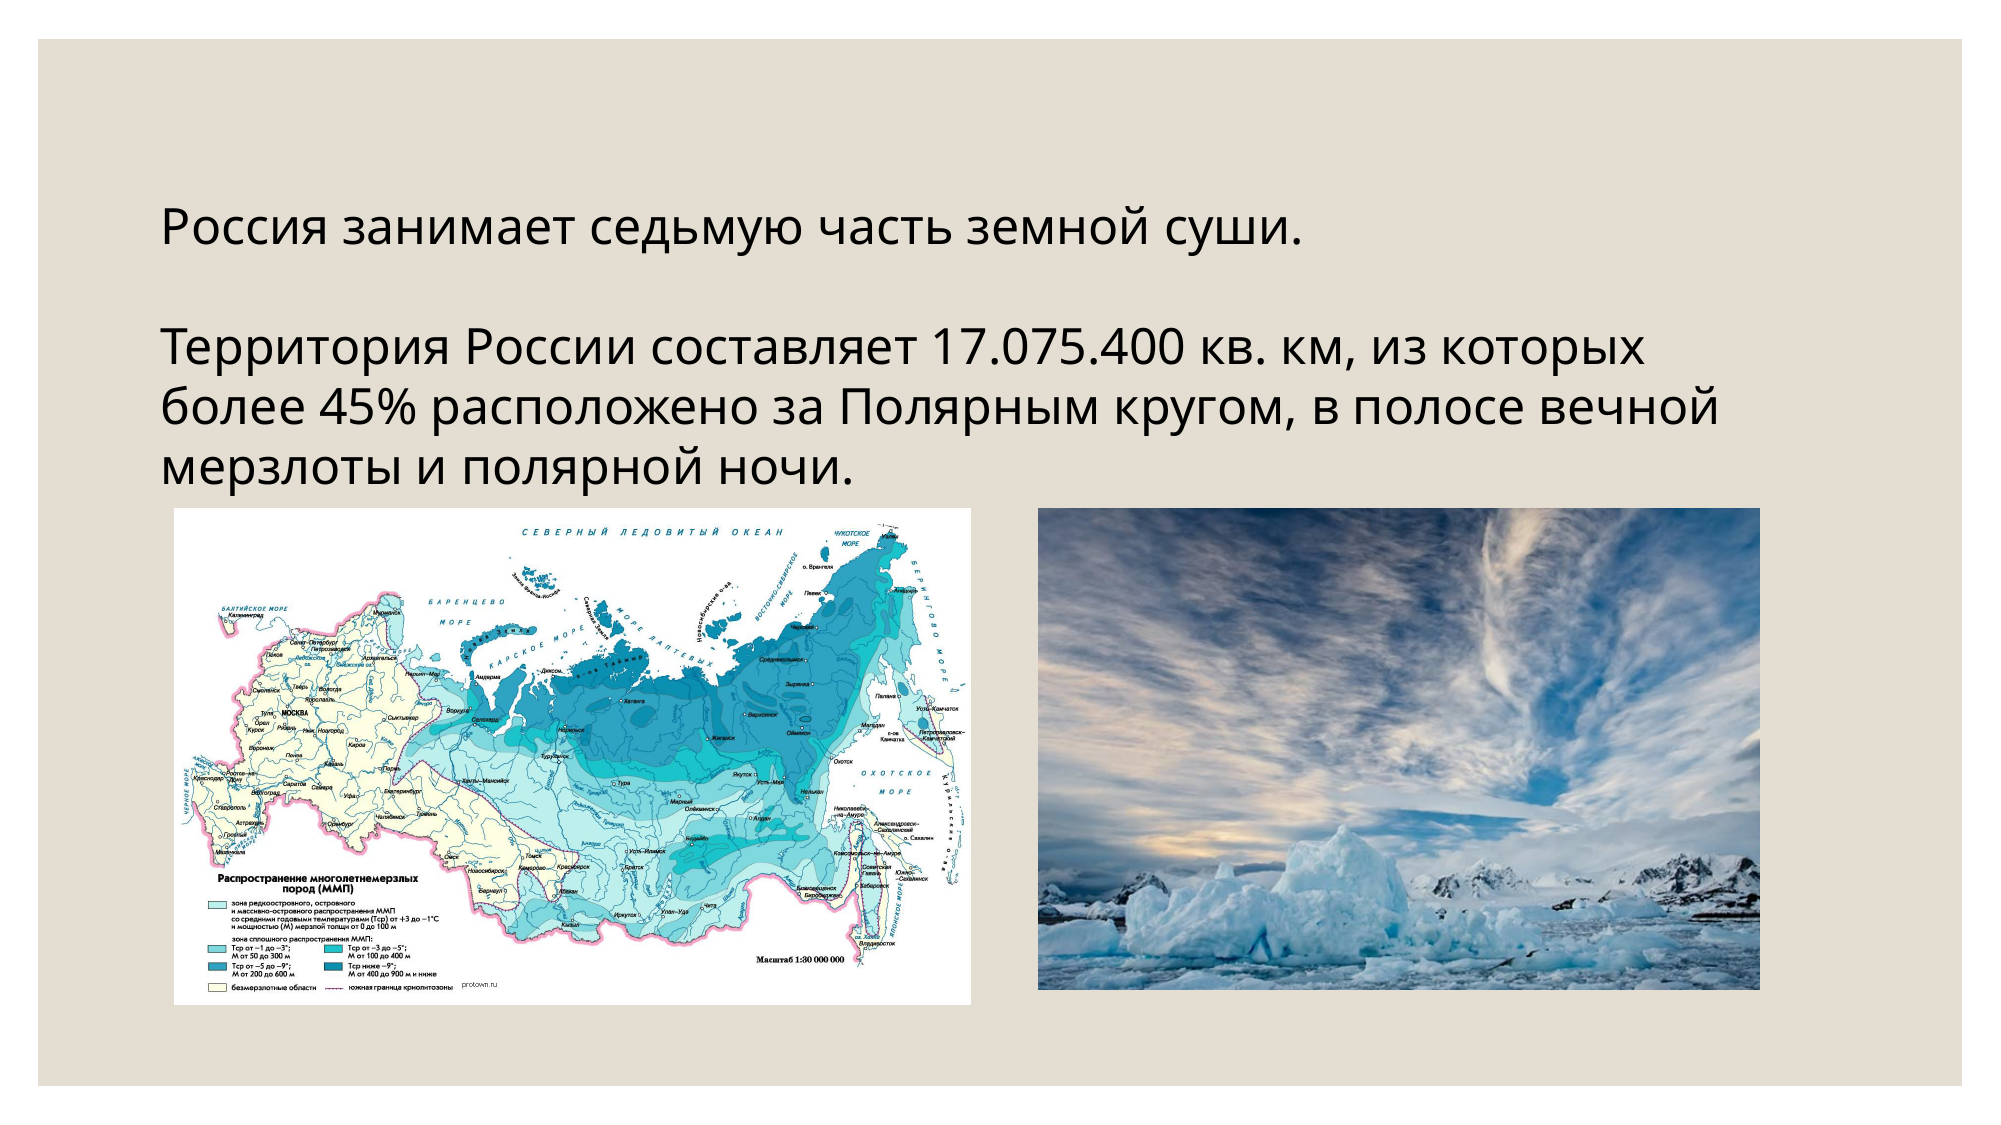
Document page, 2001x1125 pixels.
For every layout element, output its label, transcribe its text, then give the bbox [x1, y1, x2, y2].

picture [1038, 509, 1760, 991]
picture [174, 509, 971, 1005]
list Россия занимает седьмую часть земной суши. Территория России составляет 17.075.400 кв. км, из которых более 45% расположено за Полярным кругом, в полосе вечной мерзлоты и полярной ночи. [145, 186, 1796, 832]
